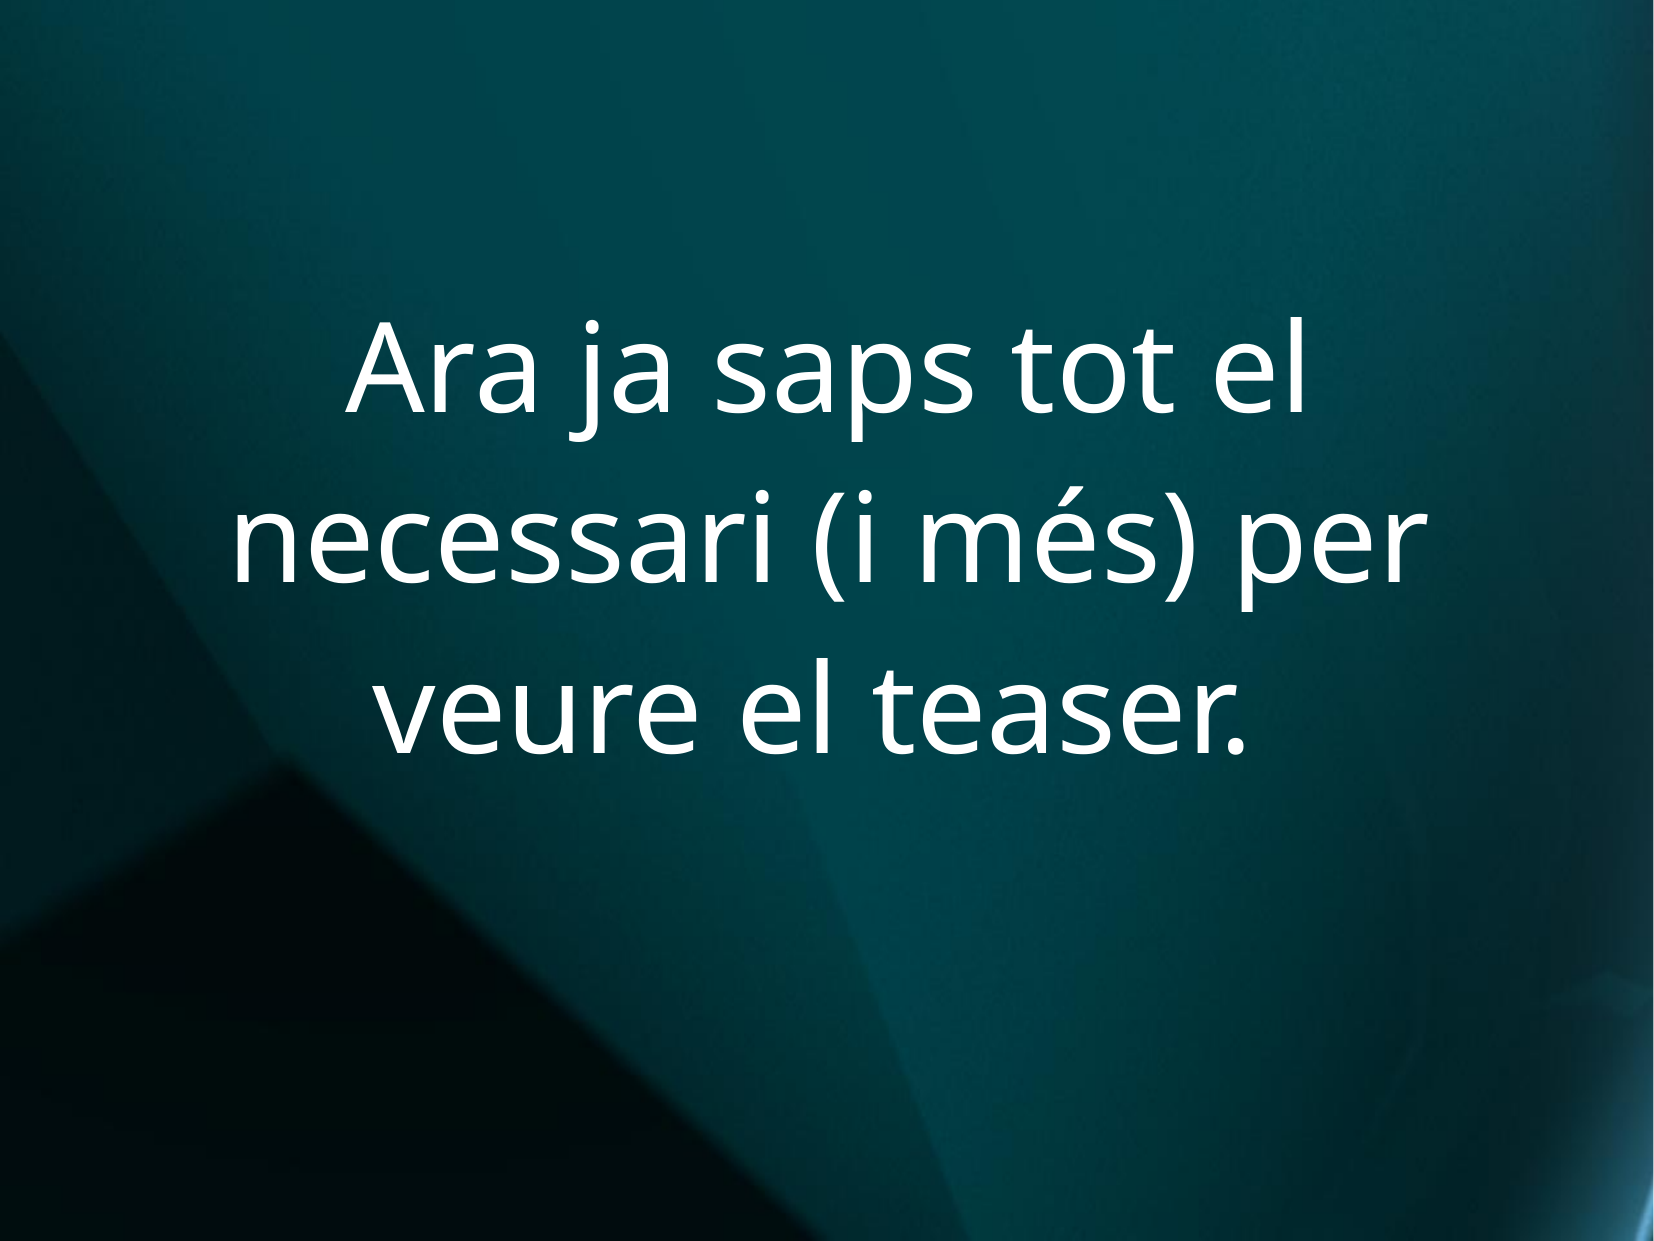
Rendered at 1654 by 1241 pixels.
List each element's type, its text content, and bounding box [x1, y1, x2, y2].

text_box Ara ja saps tot el necessari (i més) per veure el teaser. [193, 100, 1466, 1120]
picture [0, 0, 1654, 1241]
